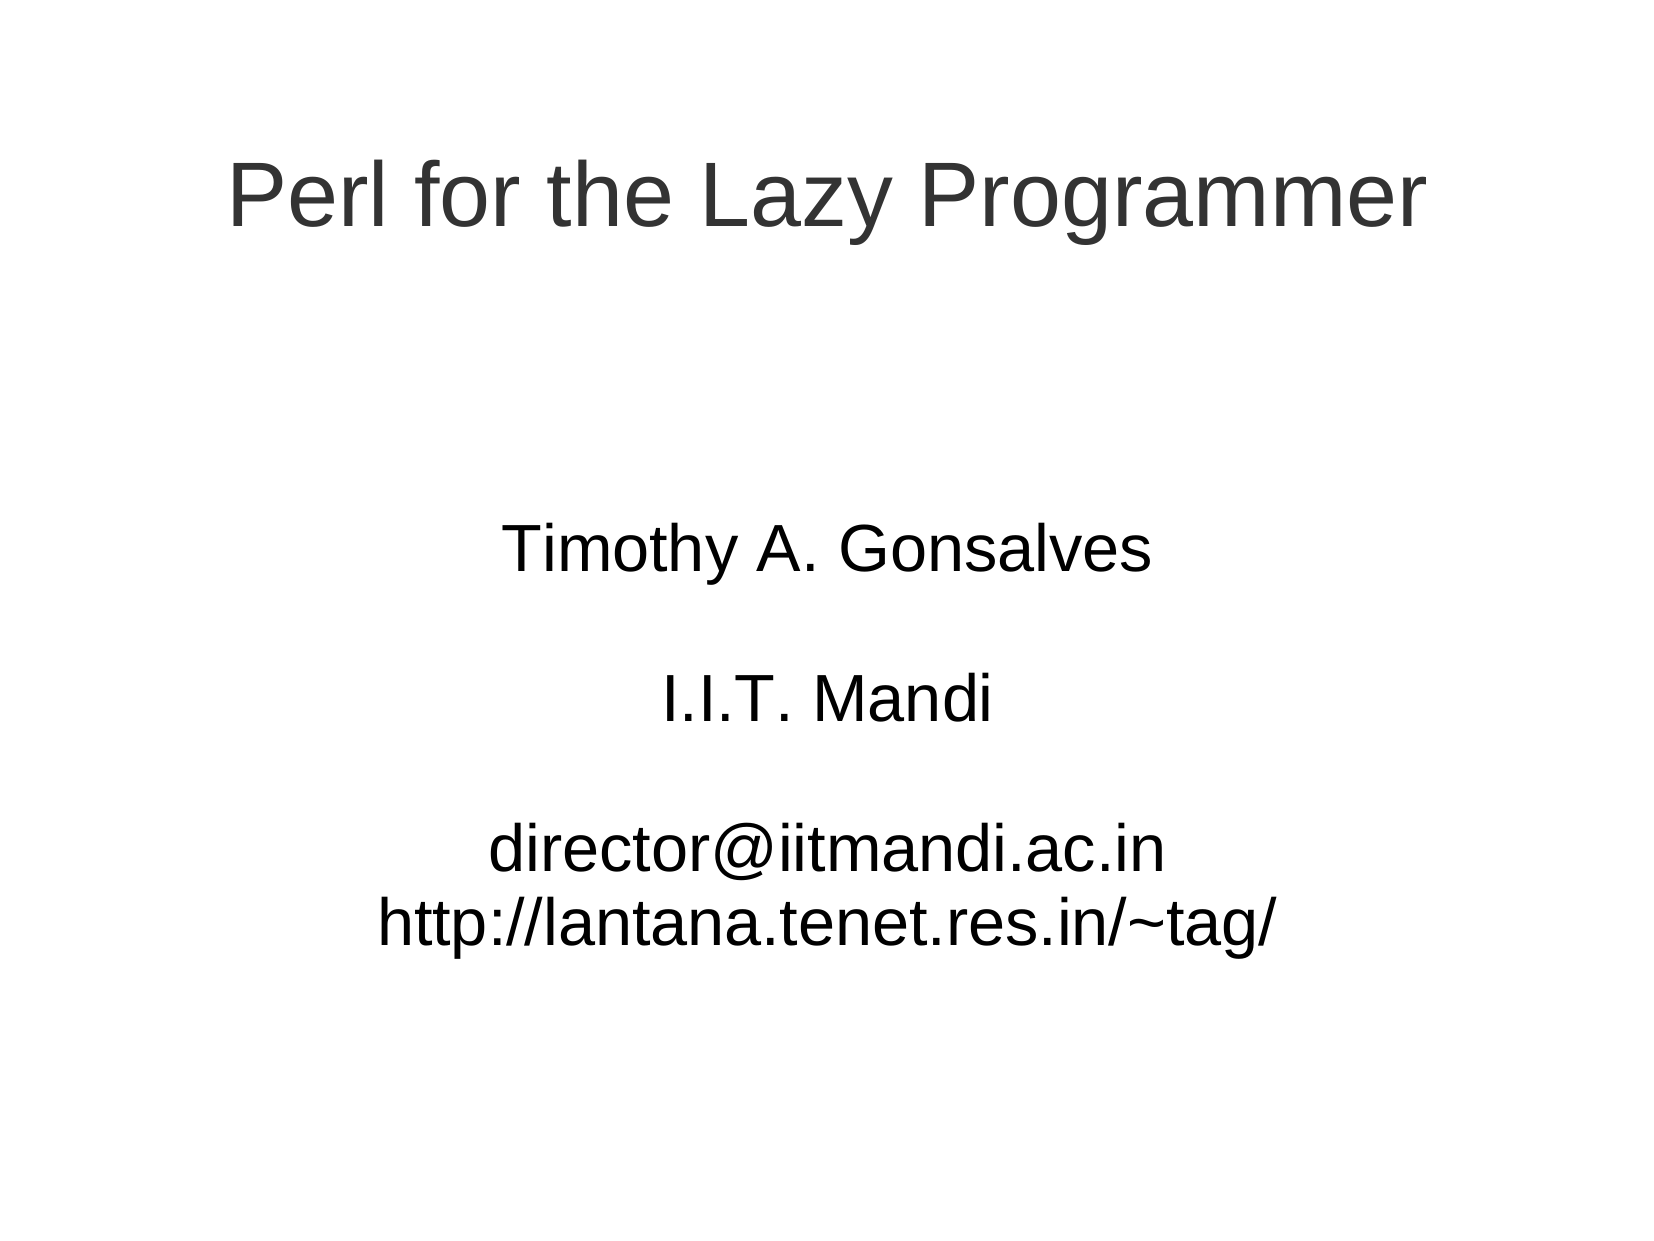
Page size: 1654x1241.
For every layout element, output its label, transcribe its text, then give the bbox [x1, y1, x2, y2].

title Perl for the Lazy Programmer [121, 91, 1534, 299]
subtitle Timothy A. Gonsalves I.I.T. Mandi director@iitmandi.ac.in http://lantana.tenet.res.in/~tag/ [121, 344, 1534, 1127]
